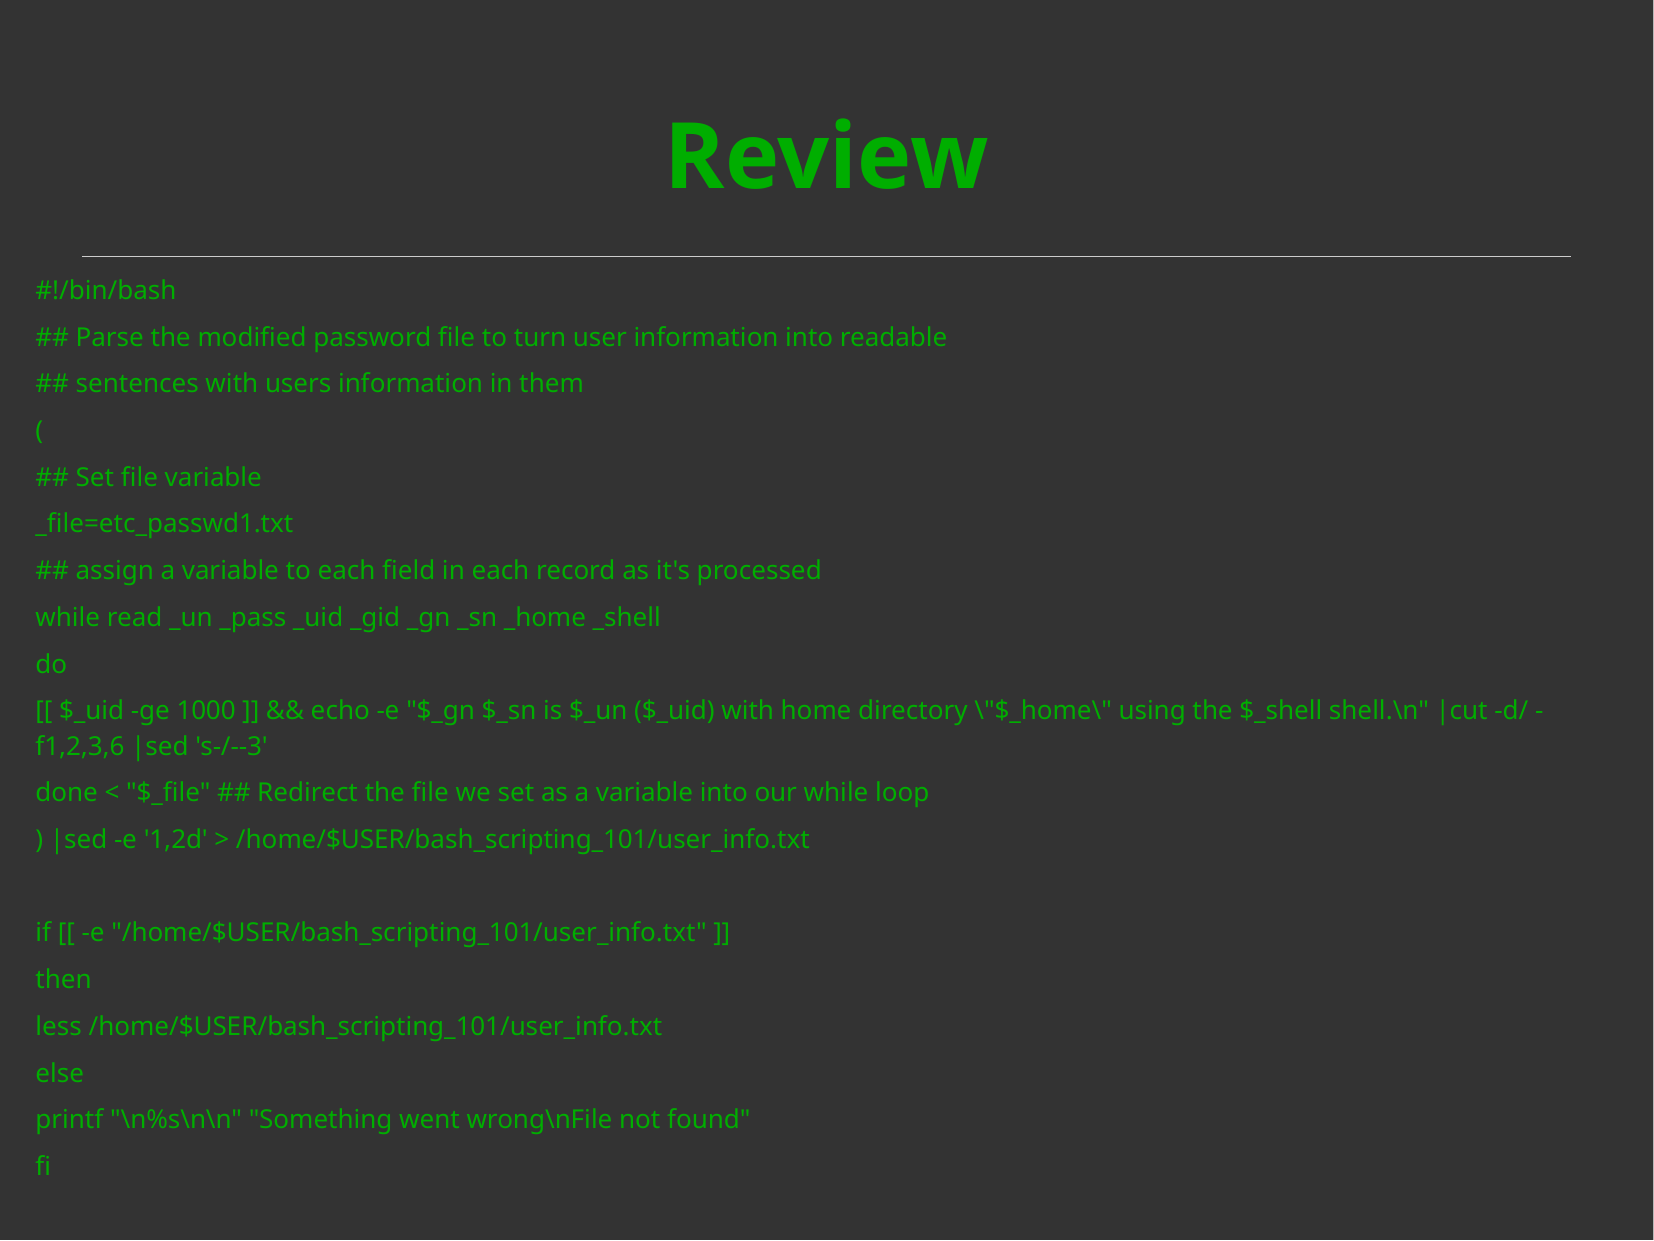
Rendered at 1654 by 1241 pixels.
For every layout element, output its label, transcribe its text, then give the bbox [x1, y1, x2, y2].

list #!/bin/bash ## Parse the modified password file to turn user information into readable ## sentences with users information in them ( ## Set file variable _file=etc_passwd1.txt ## assign a variable to each field in each record as it's processed while read _un _pass _uid _gid _gn _sn _home _shell do [[ $_uid -ge 1000 ]] && echo -e "$_gn $_sn is $_un ($_uid) with home directory \"$_home\" using the $_shell shell.\n" |cut -d/ -f1,2,3,6 |sed 's-/--3' done < "$_file" ## Redirect the file we set as a variable into our while loop ) |sed -e '1,2d' > /home/$USER/bash_scripting_101/user_info.txt if [[ -e "/home/$USER/bash_scripting_101/user_info.txt" ]] then less /home/$USER/bash_scripting_101/user_info.txt else printf "\n%s\n\n" "Something went wrong\nFile not found" fi [35, 271, 1619, 1205]
title Review [82, 49, 1571, 257]
